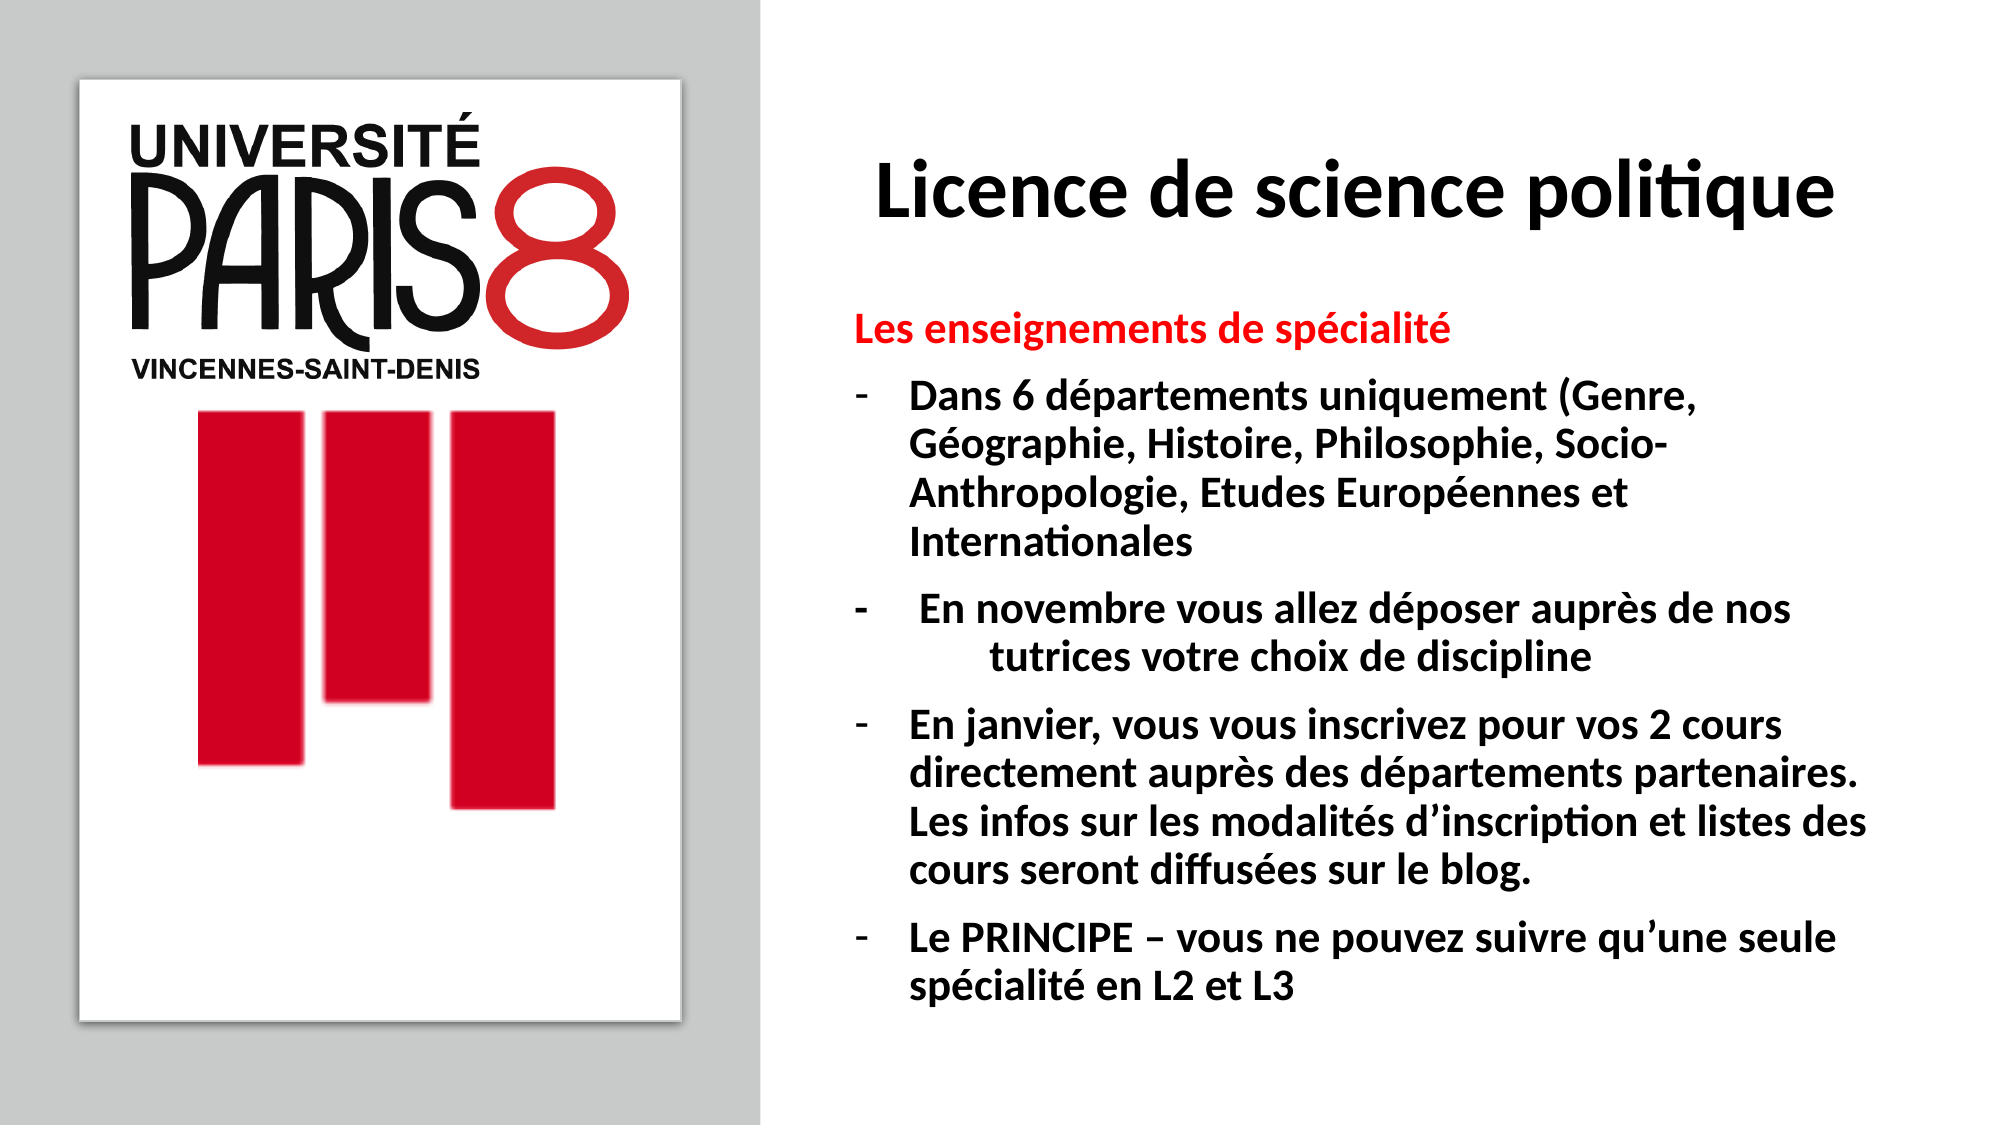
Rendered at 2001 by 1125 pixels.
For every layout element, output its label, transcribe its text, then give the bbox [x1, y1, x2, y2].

text_box [0, 0, 761, 1125]
list Les enseignements de spécialité Dans 6 départements uniquement (Genre, Géographie, Histoire, Philosophie, Socio-Anthropologie, Etudes Européennes et Internationales - En novembre vous allez déposer auprès de nos tutrices votre choix de discipline En janvier, vous vous inscrivez pour vos 2 cours directement auprès des départements partenaires. Les infos sur les modalités d’inscription et listes des cours seront diffusées sur le blog. Le PRINCIPE – vous ne pouvez suivre qu’une seule spécialité en L2 et L3 [839, 296, 1893, 1021]
picture [198, 409, 563, 816]
picture [131, 112, 629, 379]
title Licence de science politique [839, 103, 1893, 296]
